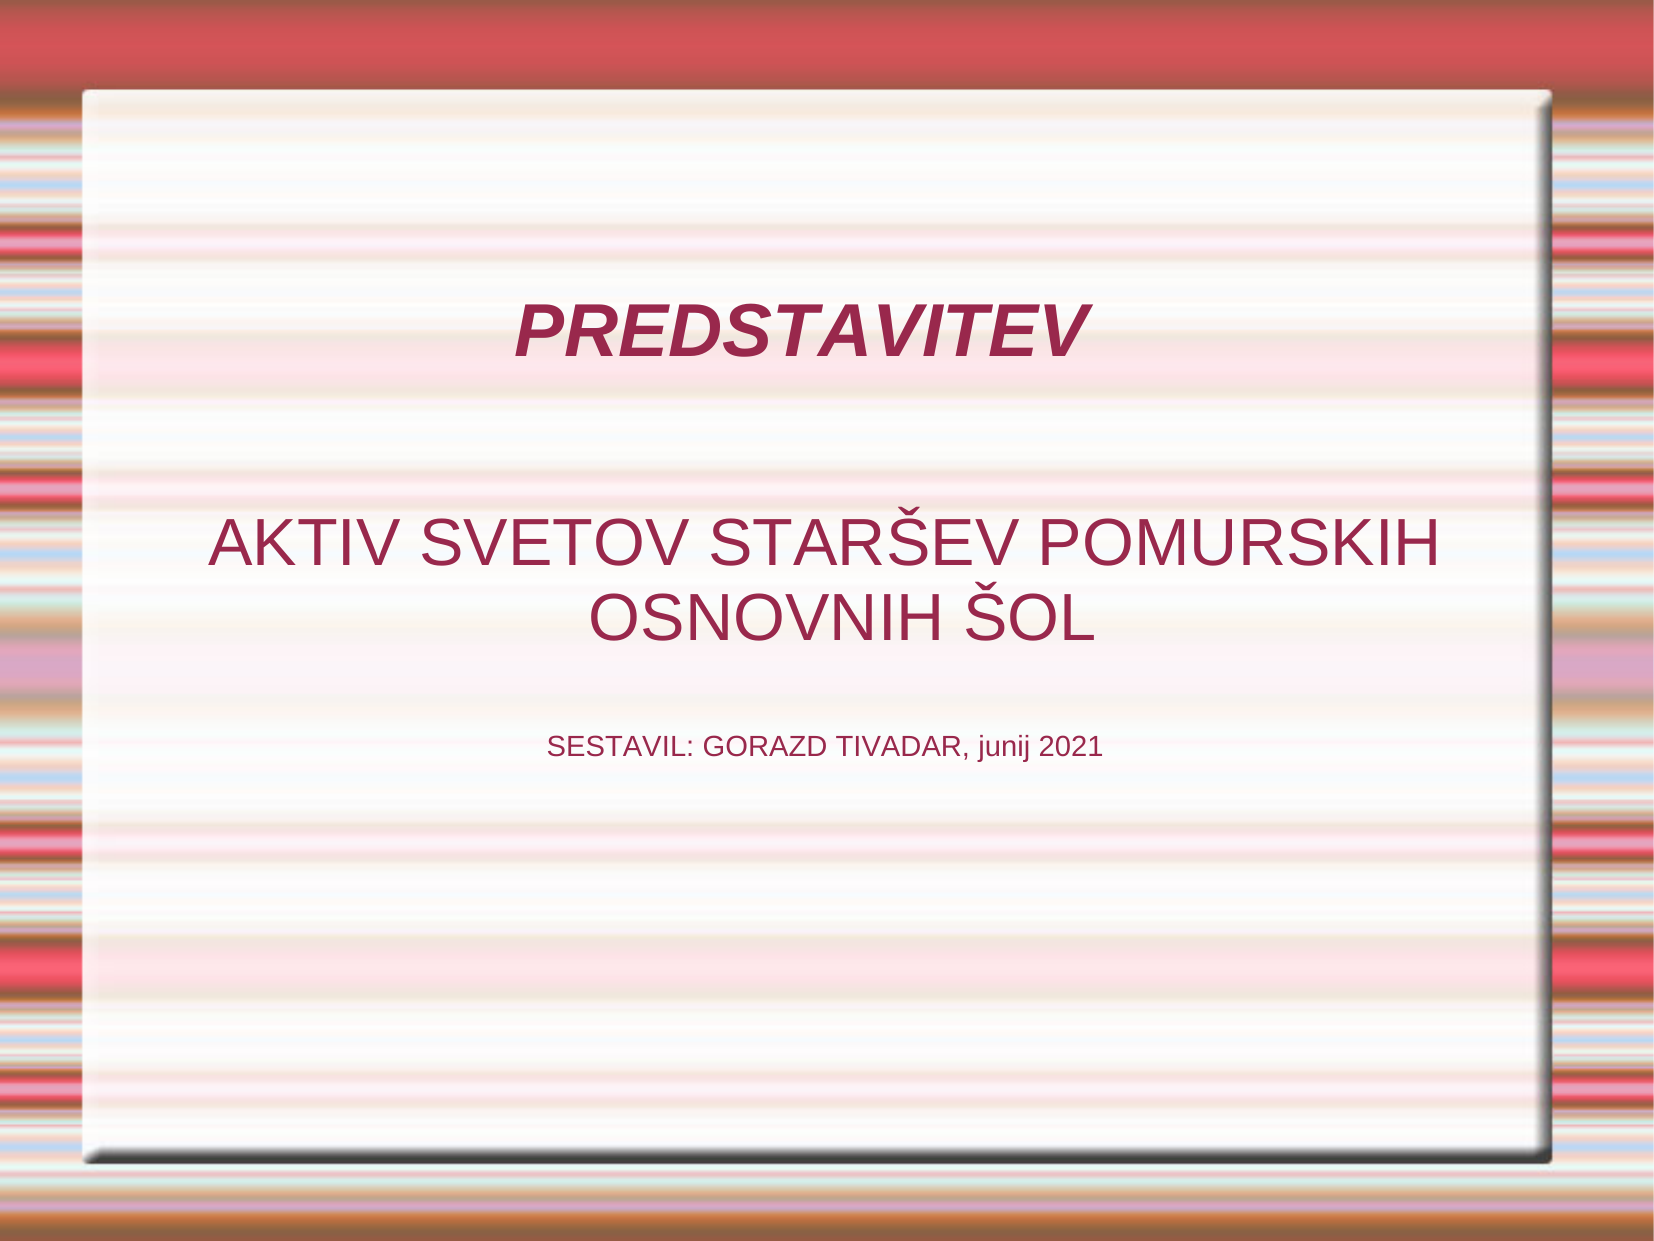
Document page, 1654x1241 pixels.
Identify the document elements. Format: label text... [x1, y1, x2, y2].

title PREDSTAVITEV [106, 204, 1519, 457]
subtitle AKTIV SVETOV STARŠEV POMURSKIH OSNOVNIH ŠOL SESTAVIL: GORAZD TIVADAR, junij 2021 [134, 505, 1516, 978]
picture [0, 0, 1654, 1241]
